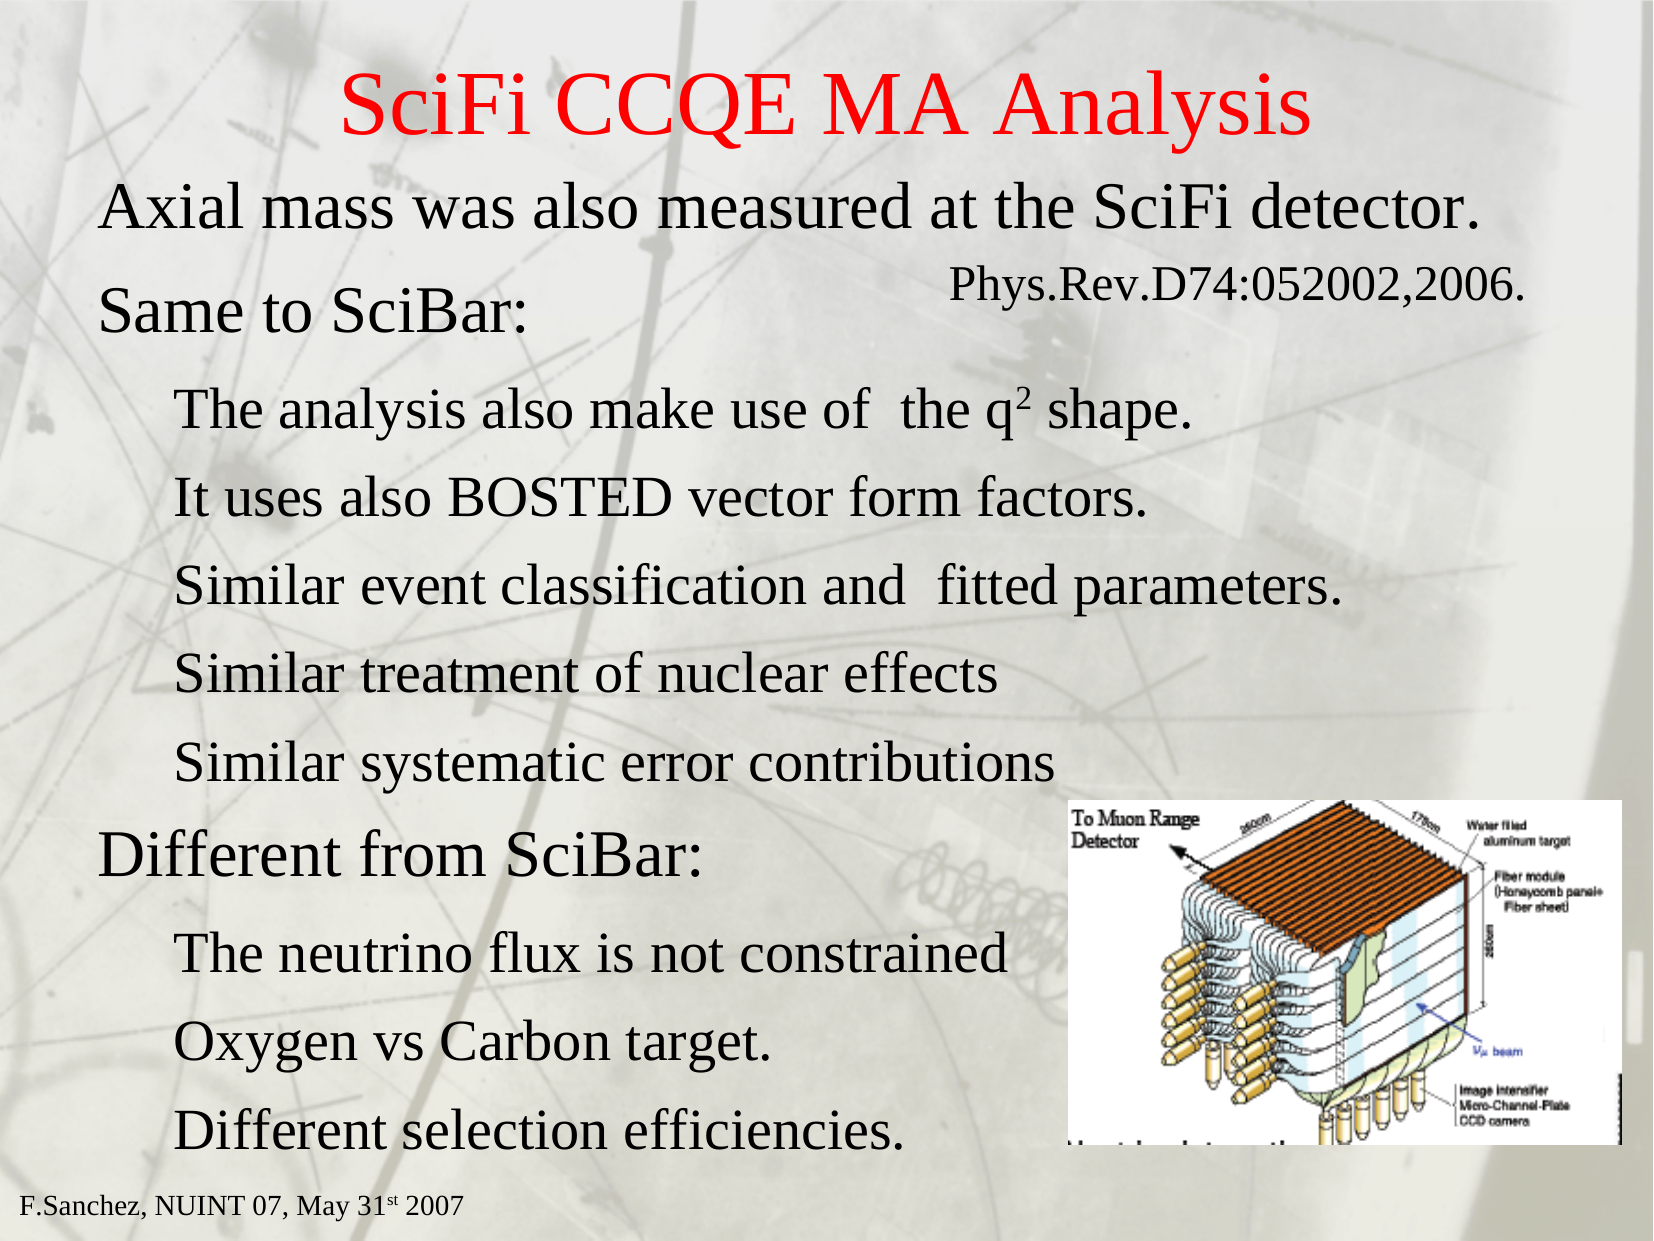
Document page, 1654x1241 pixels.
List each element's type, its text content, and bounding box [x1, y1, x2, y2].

list Axial mass was also measured at the SciFi detector. Same to SciBar: The analysis also make use of the q2 shape. It uses also BOSTED vector form factors. Similar event classification and fitted parameters. Similar treatment of nuclear effects Similar systematic error contributions Different from SciBar: The neutrino flux is not constrained Oxygen vs Carbon target. Different selection efficiencies. [79, 169, 1568, 1172]
picture [0, 0, 1654, 1241]
text_box Phys.Rev.D74:052002,2006. [948, 255, 1539, 313]
title SciFi CCQE MA Analysis [82, 0, 1571, 208]
